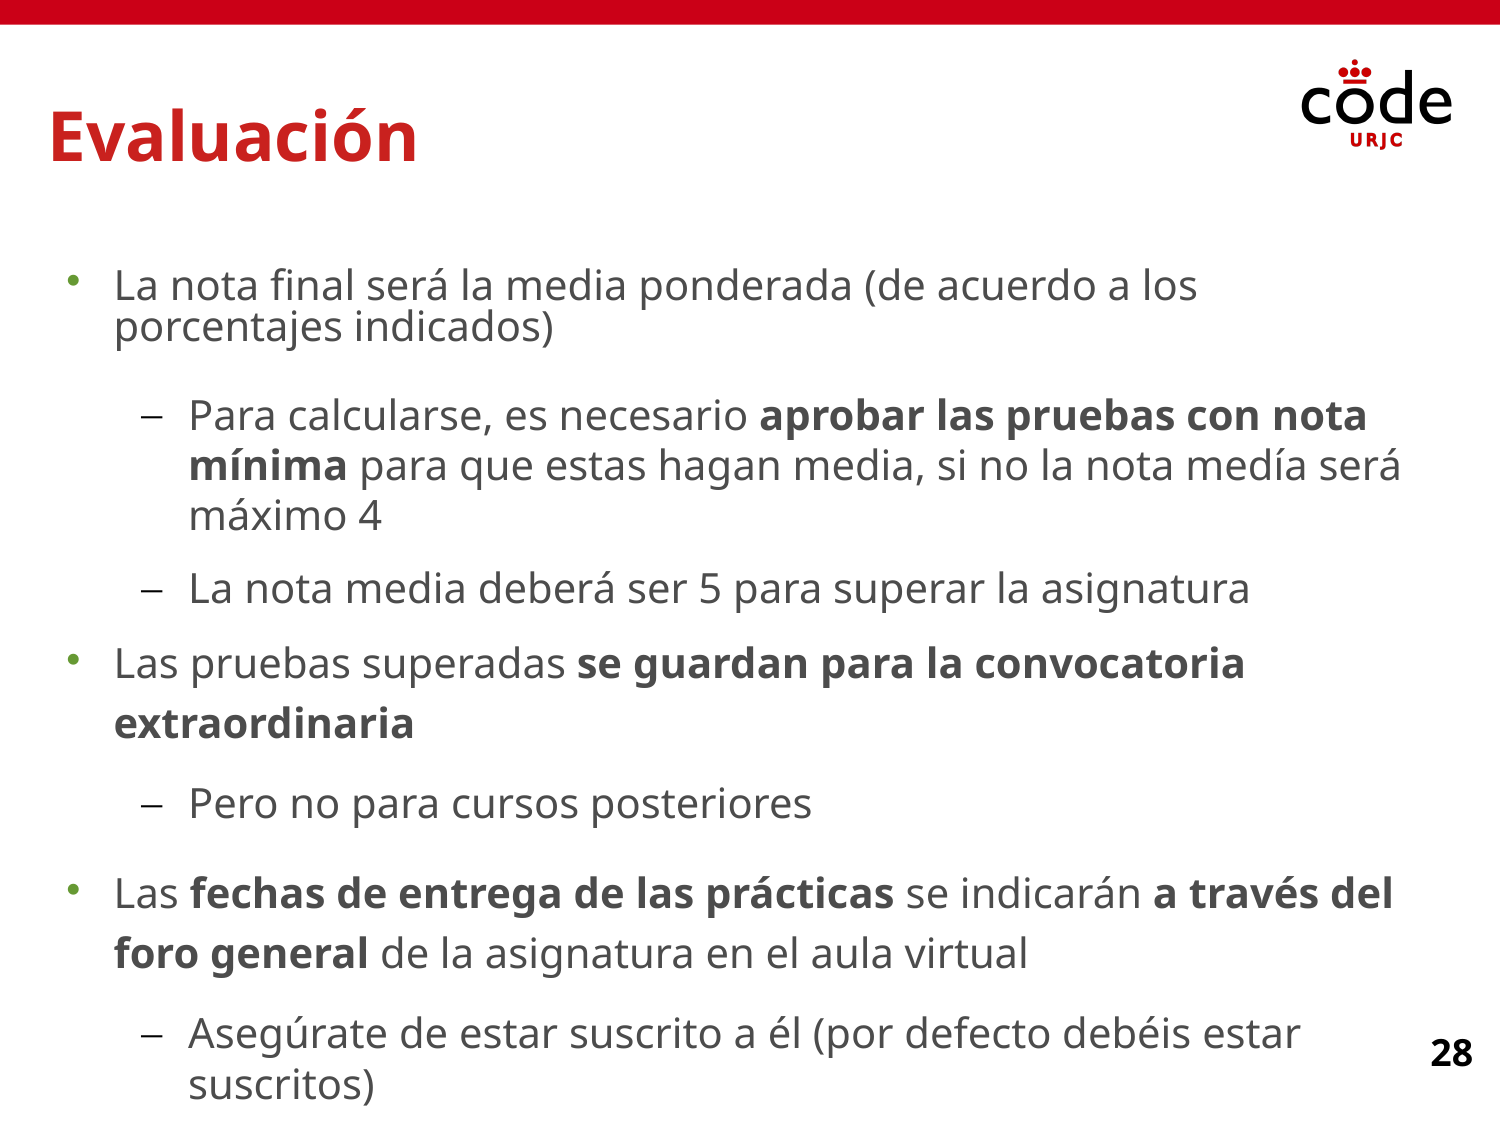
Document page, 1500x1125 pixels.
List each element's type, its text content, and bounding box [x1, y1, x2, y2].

picture [1284, 50, 1468, 161]
list La nota final será la media ponderada (de acuerdo a los porcentajes indicados) Para calcularse, es necesario aprobar las pruebas con nota mínima para que estas hagan media, si no la nota medía será máximo 4 La nota media deberá ser 5 para superar la asignatura Las pruebas superadas se guardan para la convocatoria extraordinaria Pero no para cursos posteriores Las fechas de entrega de las prácticas se indicarán a través del foro general de la asignatura en el aula virtual Asegúrate de estar suscrito a él (por defecto debéis estar suscritos) Las prácticas se pueden hacer en grupos de hasta 3 personas [51, 259, 1436, 1013]
title Evaluación [32, 79, 1383, 189]
